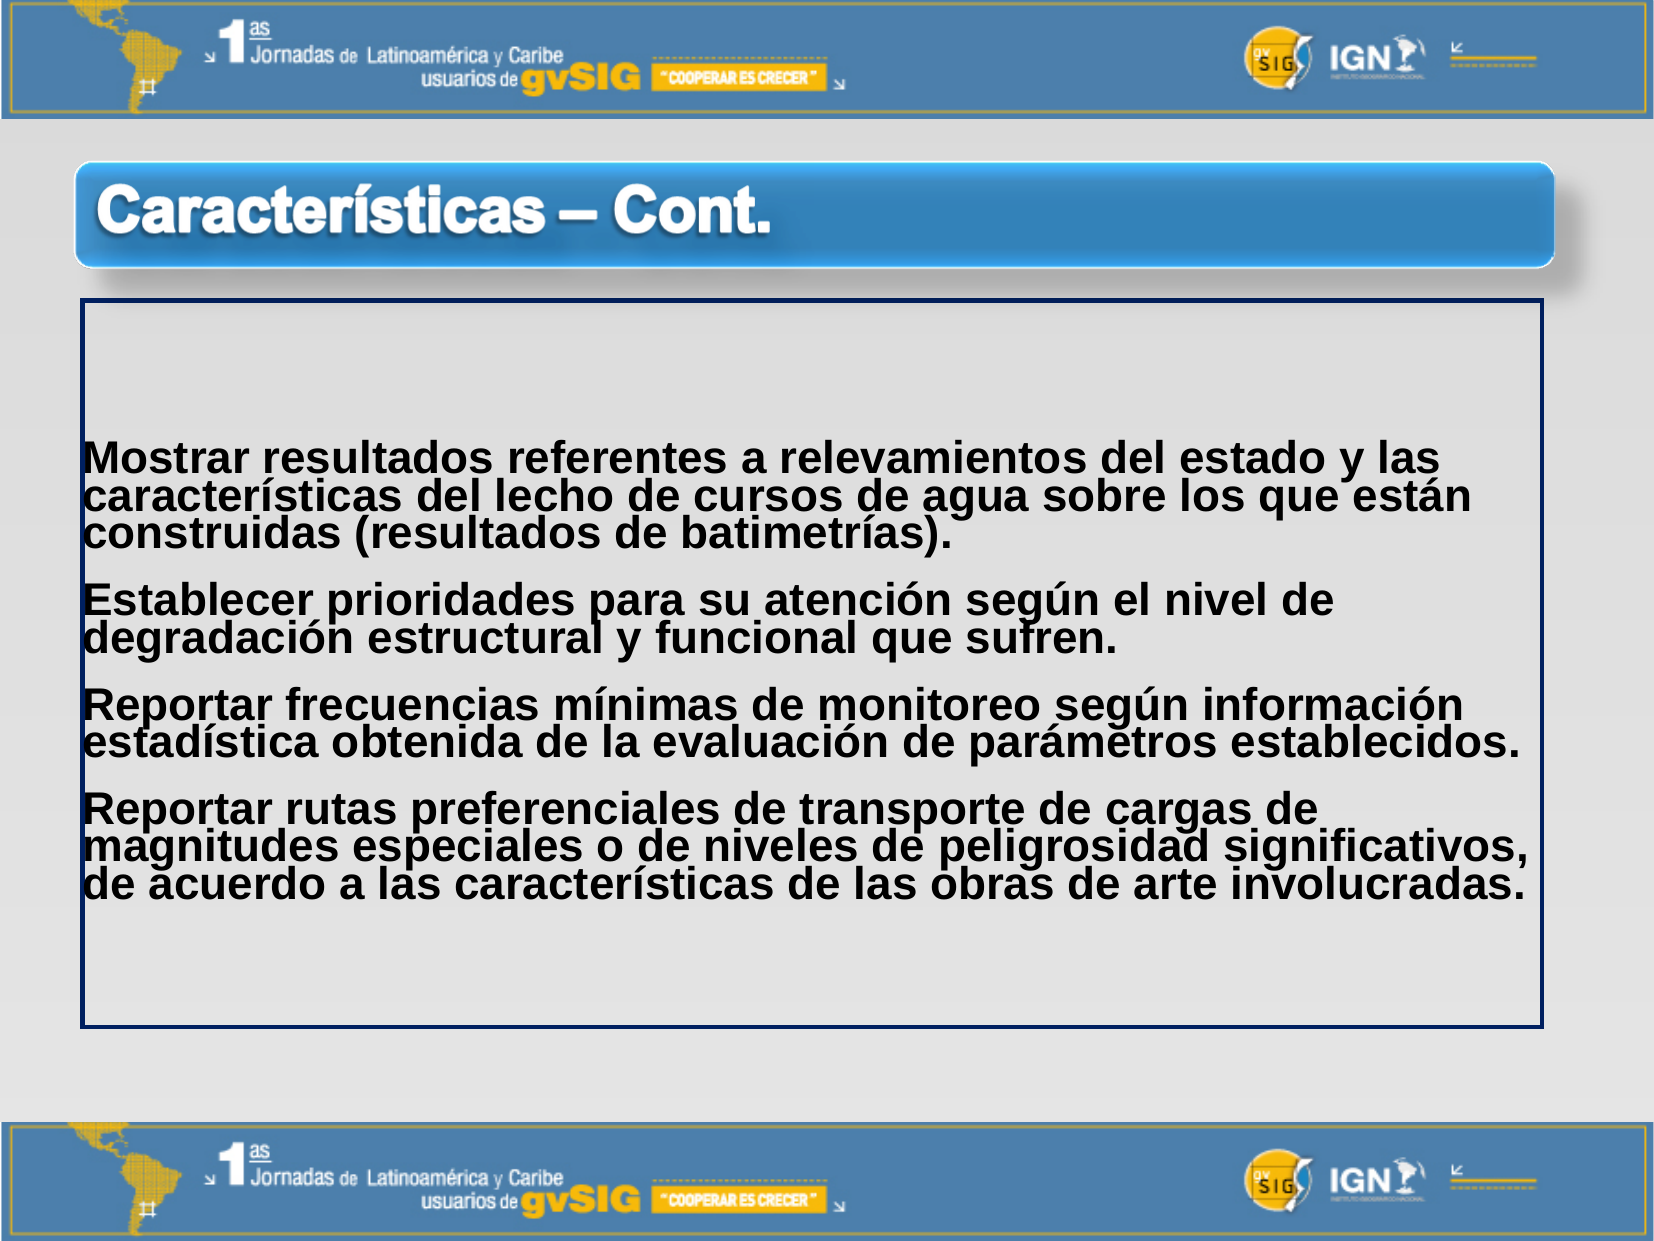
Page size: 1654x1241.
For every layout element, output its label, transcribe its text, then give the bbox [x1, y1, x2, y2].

list Mostrar resultados referentes a relevamientos del estado y las características del lecho de cursos de agua sobre los que están construidas (resultados de batimetrías). Establecer prioridades para su atención según el nivel de degradación estructural y funcional que sufren. Reportar frecuencias mínimas de monitoreo según información estadística obtenida de la evaluación de parámetros establecidos. Reportar rutas preferenciales de transporte de cargas de magnitudes especiales o de niveles de peligrosidad significativos, de acuerdo a las características de las obras de arte involucradas. [82, 329, 1542, 1028]
picture [0, 1122, 1654, 1241]
picture [0, 0, 1654, 119]
picture [42, 141, 1615, 329]
